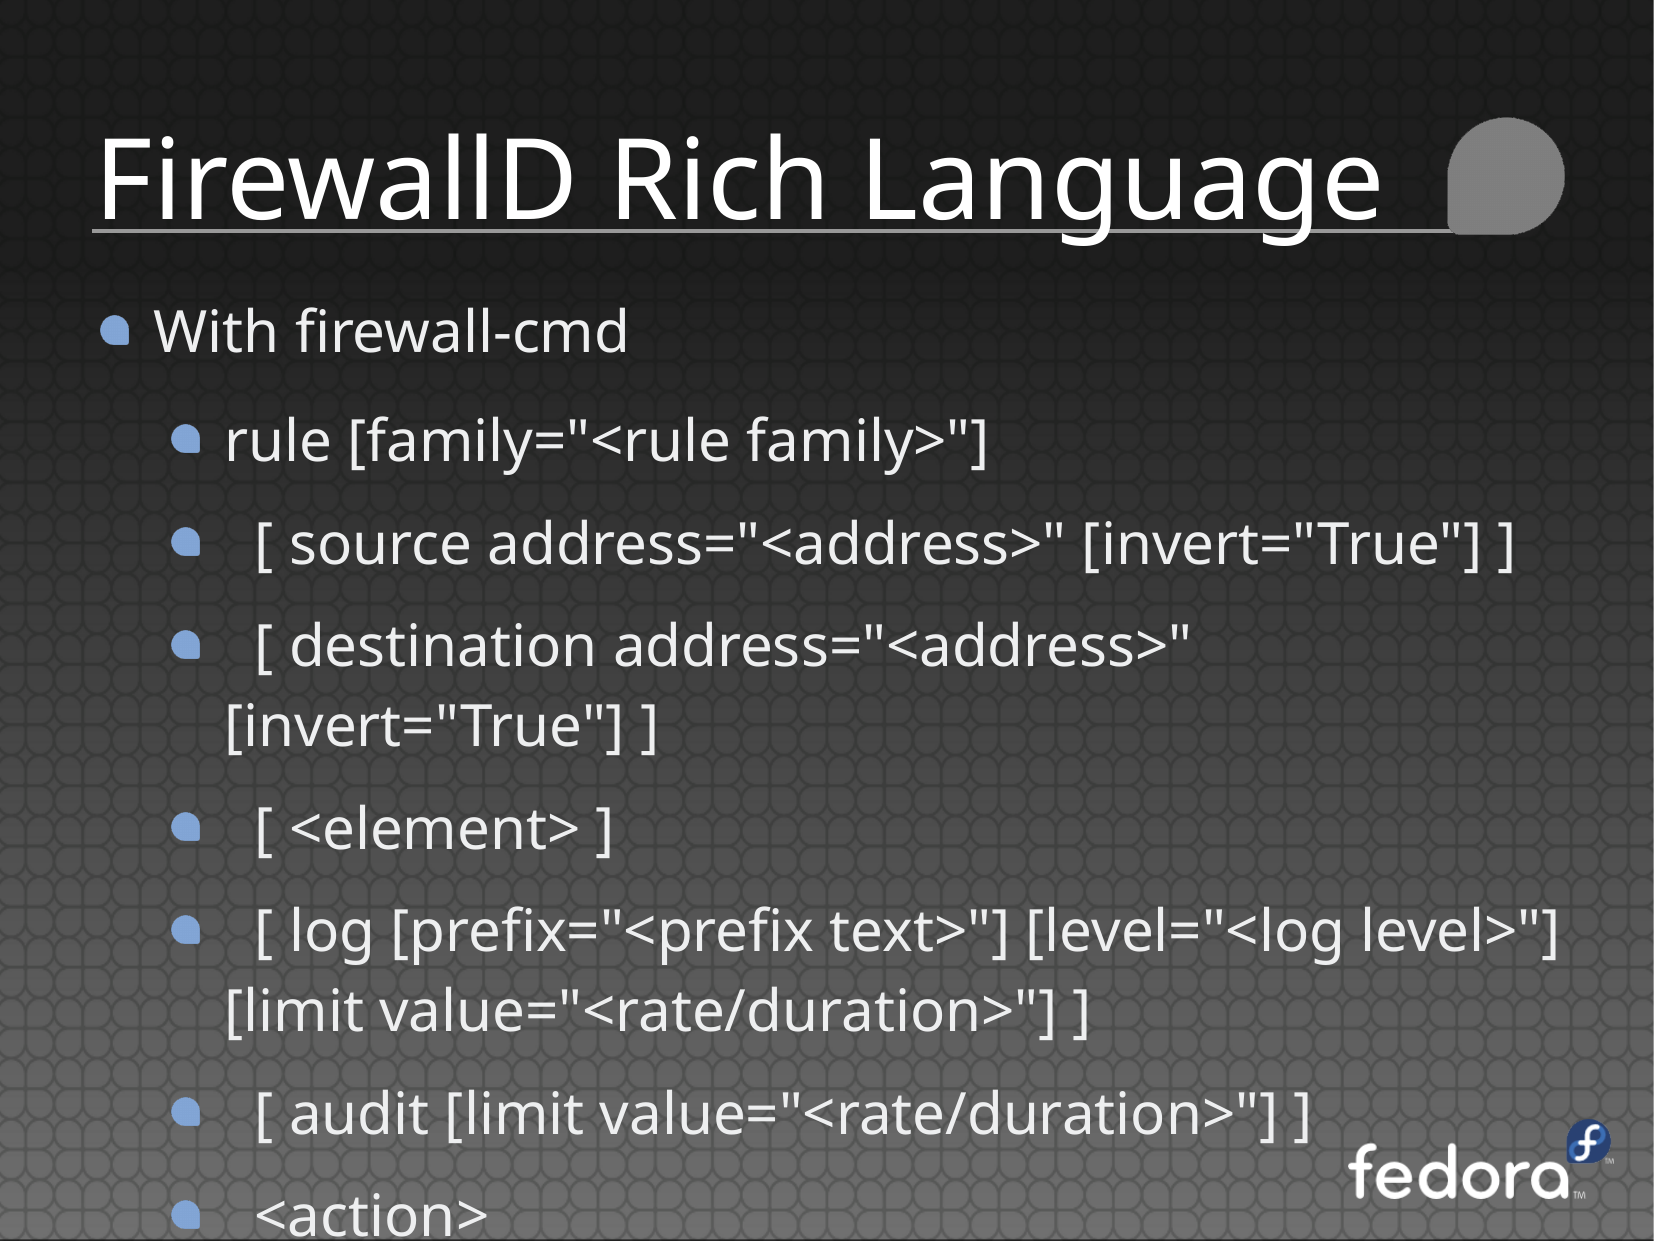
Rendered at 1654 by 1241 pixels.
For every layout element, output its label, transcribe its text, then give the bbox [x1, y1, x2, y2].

title FirewallD Rich Language [94, 100, 1443, 251]
list With firewall-cmd rule [family="<rule family>"] [ source address="<address>" [invert="True"] ] [ destination address="<address>" [invert="True"] ] [ <element> ] [ log [prefix="<prefix text>"] [level="<log level>"] [limit value="<rate/duration>"] ] [ audit [limit value="<rate/duration>"] ] <action> [82, 290, 1571, 1139]
picture [0, 0, 1654, 1241]
